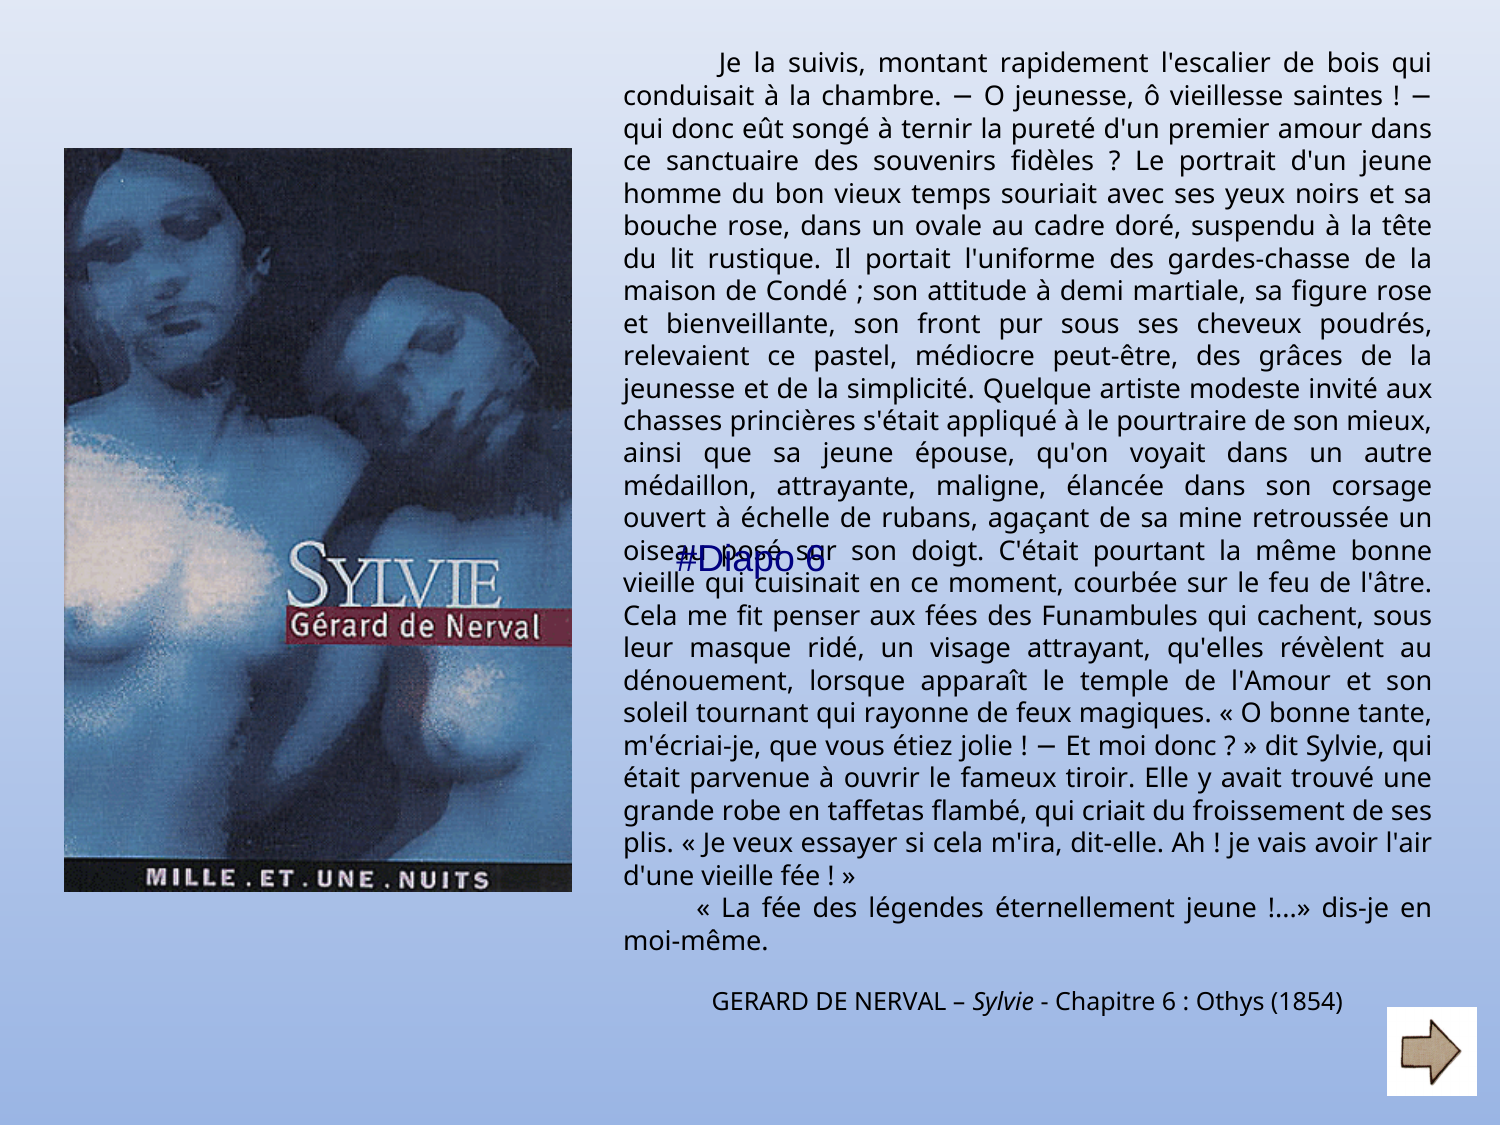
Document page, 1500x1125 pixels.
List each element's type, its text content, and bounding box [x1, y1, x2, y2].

text_box #Diapo 6 [661, 526, 847, 598]
picture [1387, 1007, 1477, 1096]
text_box Je la suivis, montant rapidement l'escalier de bois qui conduisait à la chambre. − O jeunesse, ô vieillesse saintes ! − qui donc eût songé à ternir la pureté d'un premier amour dans ce sanctuaire des souvenirs fidèles ? Le portrait d'un jeune homme du bon vieux temps souriait avec ses yeux noirs et sa bouche rose, dans un ovale au cadre doré, suspendu à la tête du lit rustique. Il portait l'uniforme des gardes-chasse de la maison de Condé ; son attitude à demi martiale, sa figure rose et bienveillante, son front pur sous ses cheveux poudrés, relevaient ce pastel, médiocre peut-être, des grâces de la jeunesse et de la simplicité. Quelque artiste modeste invité aux chasses princières s'était appliqué à le pourtraire de son mieux, ainsi que sa jeune épouse, qu'on voyait dans un autre médaillon, attrayante, maligne, élancée dans son corsage ouvert à échelle de rubans, agaçant de sa mine retroussée un oiseau posé sur son doigt. C'était pourtant la même bonne vieille qui cuisinait en ce moment, courbée sur le feu de l'âtre. Cela me fit penser aux fées des Funambules qui cachent, sous leur masque ridé, un visage attrayant, qu'elles révèlent au dénouement, lorsque apparaît le temple de l'Amour et son soleil tournant qui rayonne de feux magiques. « O bonne tante, m'écriai-je, que vous étiez jolie ! − Et moi donc ? » dit Sylvie, qui était parvenue à ouvrir le fameux tiroir. Elle y avait trouvé une grande robe en taffetas flambé, qui criait du froissement de ses plis. « Je veux essayer si cela m'ira, dit-elle. Ah ! je vais avoir l'air d'une vieille fée ! » « La fée des légendes éternellement jeune !...» dis-je en moi-même. GERARD DE NERVAL – Sylvie - Chapitre 6 : Othys (1854) [608, 31, 1447, 1054]
picture [64, 148, 572, 892]
